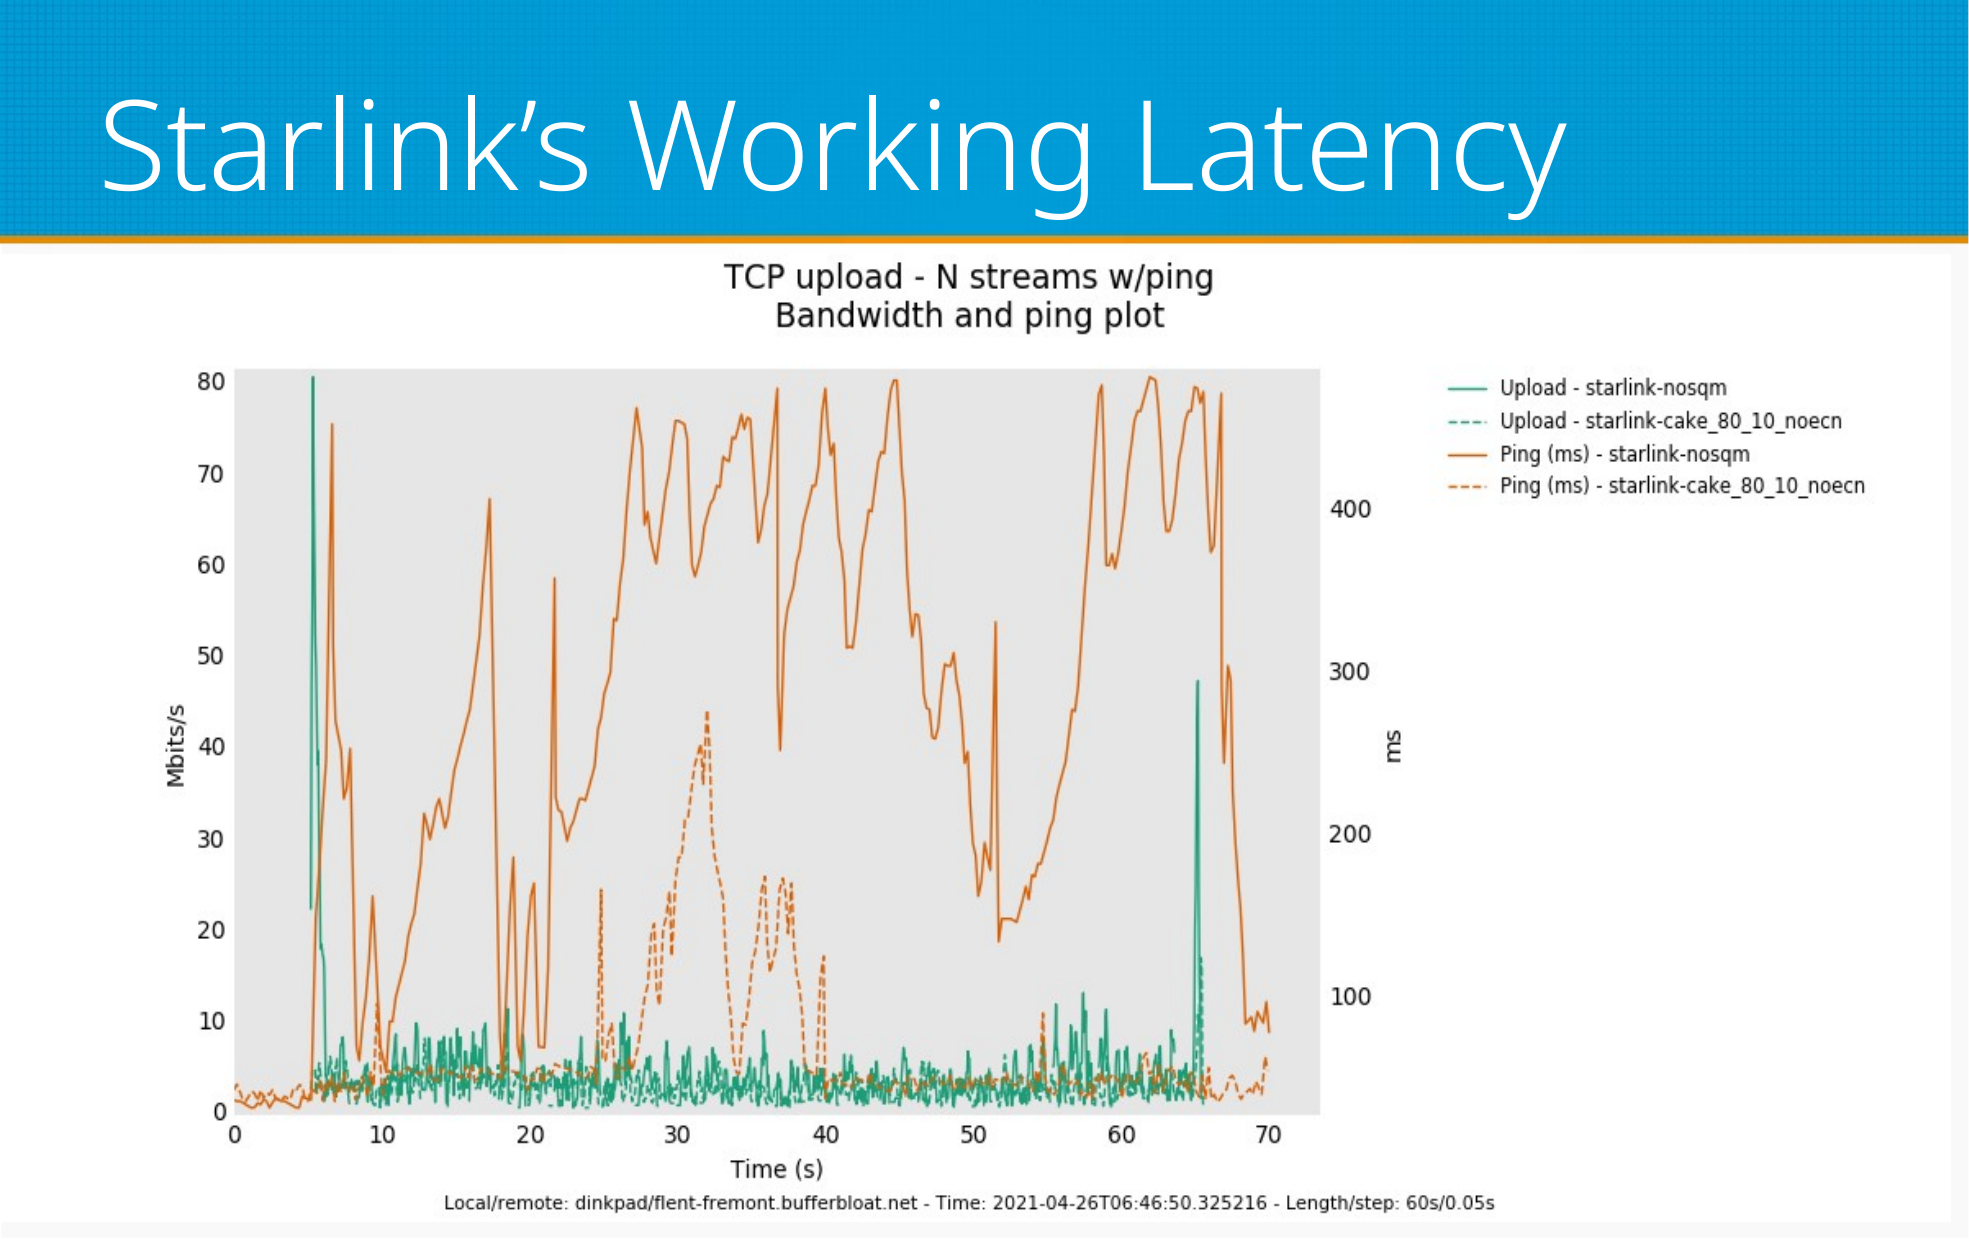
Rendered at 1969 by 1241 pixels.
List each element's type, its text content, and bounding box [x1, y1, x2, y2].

title Starlink’s Working Latency [98, 19, 1870, 227]
picture [0, 233, 1969, 1241]
